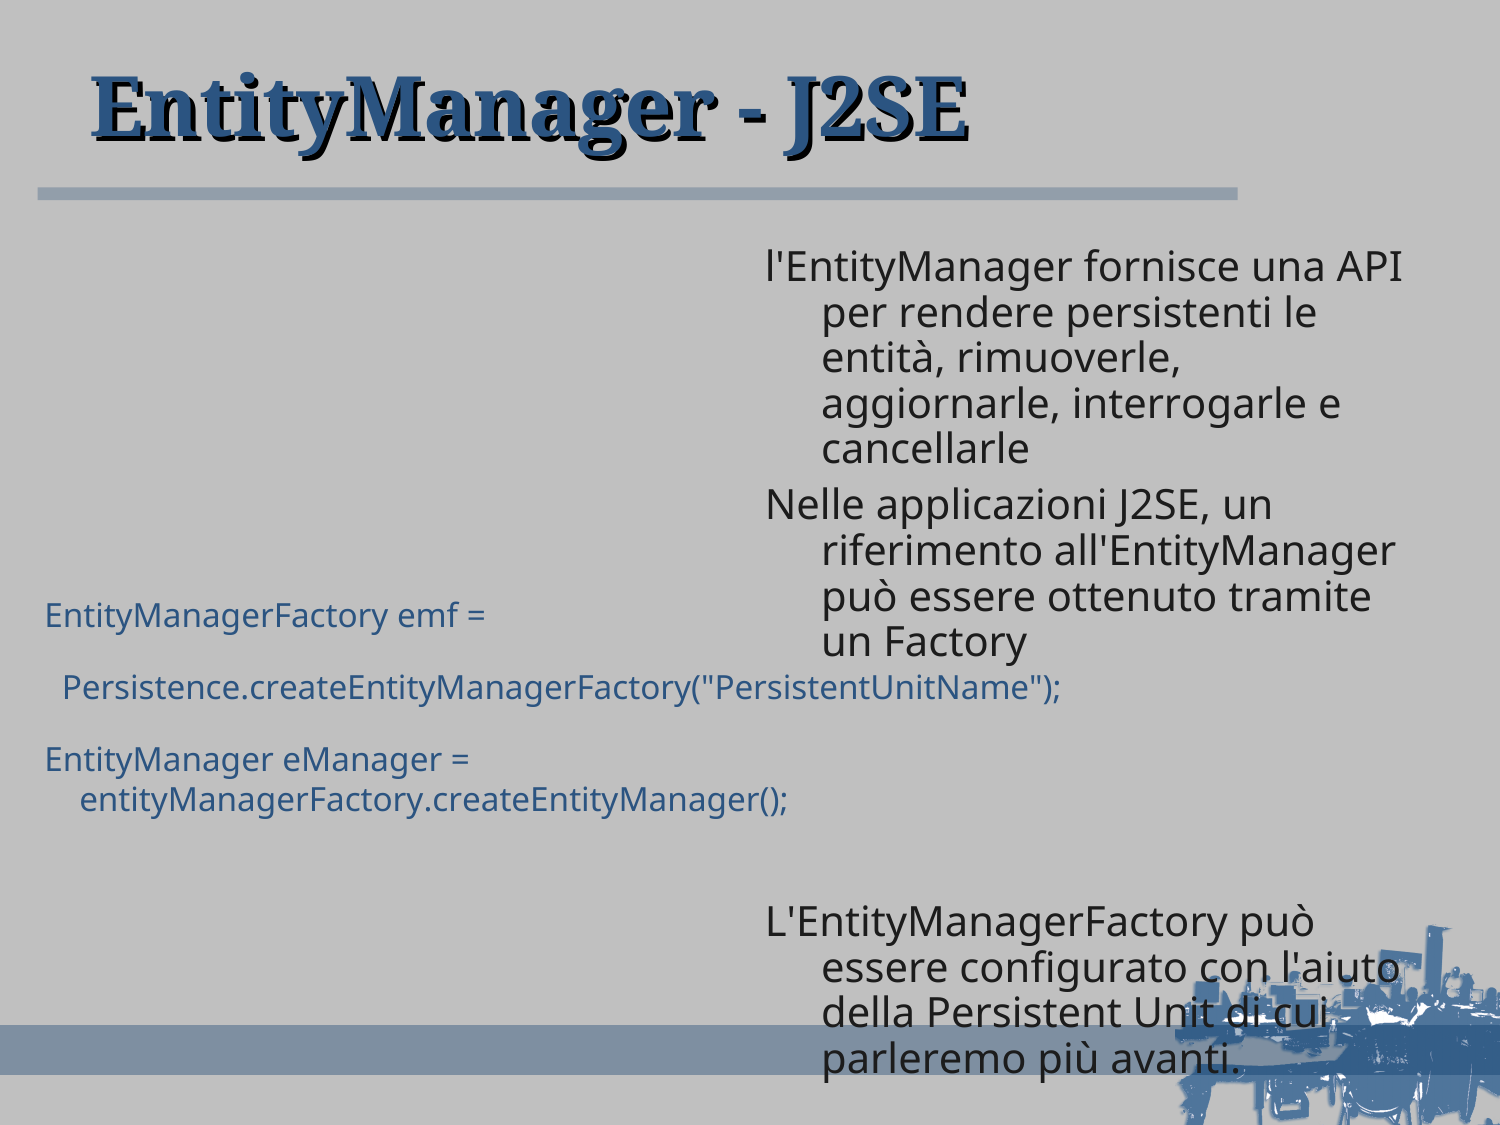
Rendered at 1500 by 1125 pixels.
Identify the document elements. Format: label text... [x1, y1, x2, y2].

text_box EntityManagerFactory emf = Persistence.createEntityManagerFactory("PersistentUnitName"); EntityManager eManager = entityManagerFactory.createEntityManager(); [29, 590, 1152, 903]
list l'EntityManager fornisce una API per rendere persistenti le entità, rimuoverle, aggiornarle, interrogarle e cancellarle Nelle applicazioni J2SE, un riferimento all'EntityManager può essere ottenuto tramite un Factory L'EntityManagerFactory può essere configurato con l'aiuto della Persistent Unit di cui parleremo più avanti. [750, 237, 1426, 1023]
title EntityManager - J2SE [75, 35, 1426, 174]
